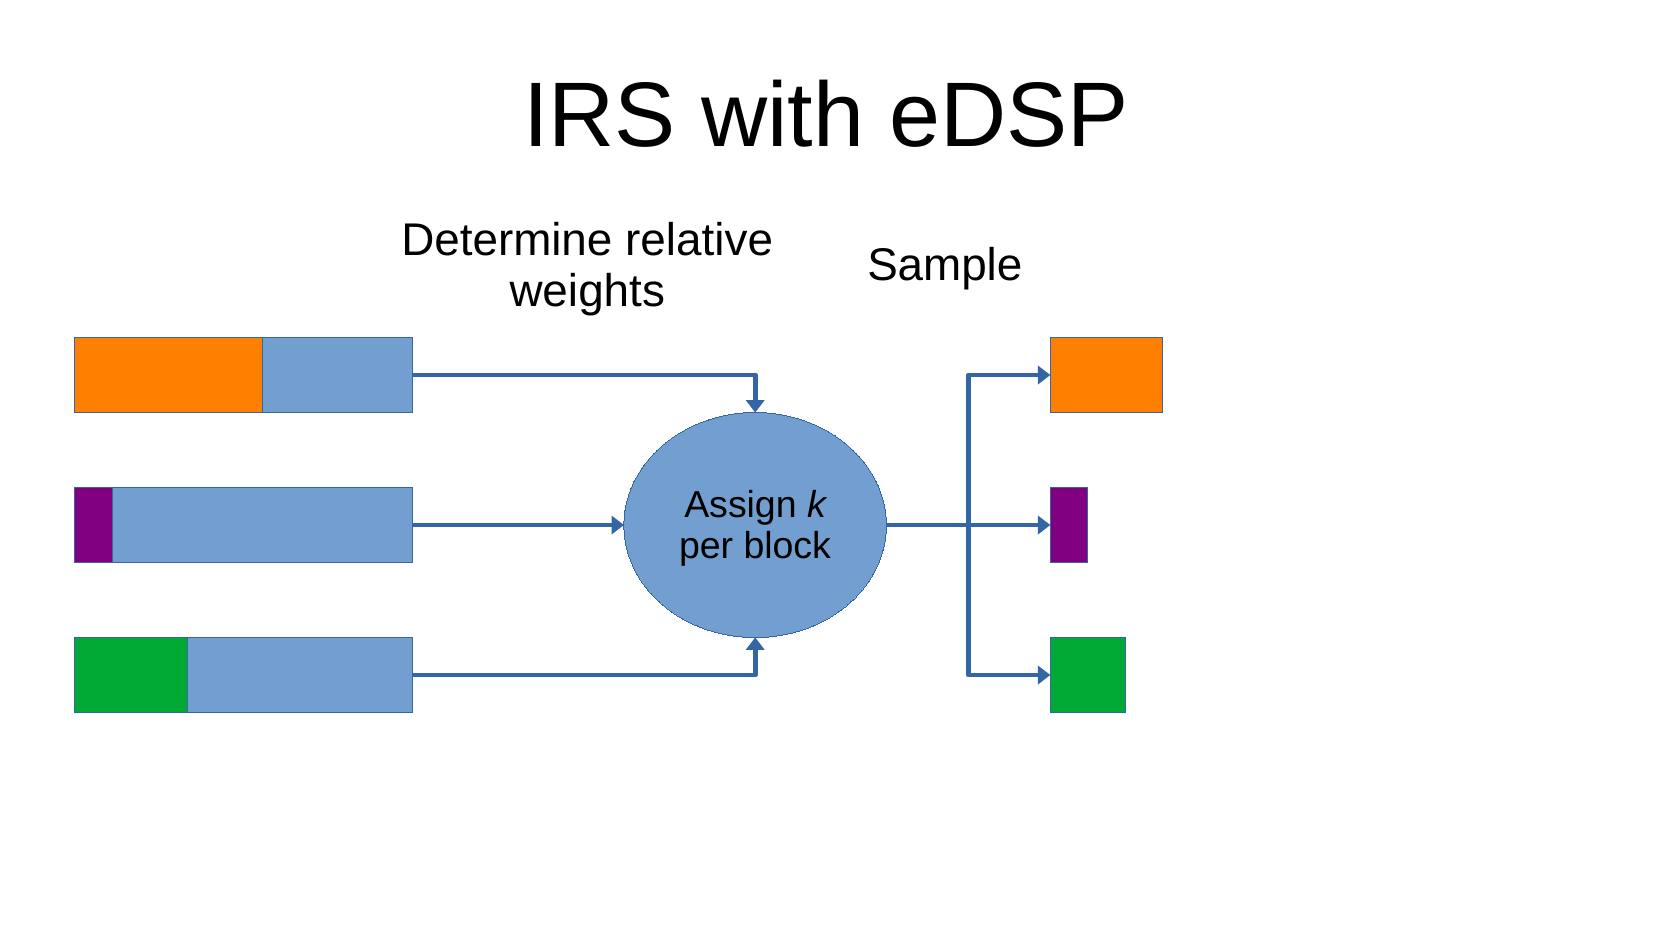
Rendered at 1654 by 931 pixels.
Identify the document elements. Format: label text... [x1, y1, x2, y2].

text_box Determine relative weights [386, 206, 788, 324]
text_box [74, 637, 413, 713]
text_box [1050, 337, 1163, 413]
text_box [1050, 487, 1088, 563]
text_box Assign k per block [623, 412, 887, 638]
title IRS with eDSP [82, 37, 1571, 193]
text_box [74, 487, 413, 563]
text_box Sample [852, 231, 1051, 298]
text_box [1050, 637, 1126, 713]
text_box [74, 337, 413, 413]
